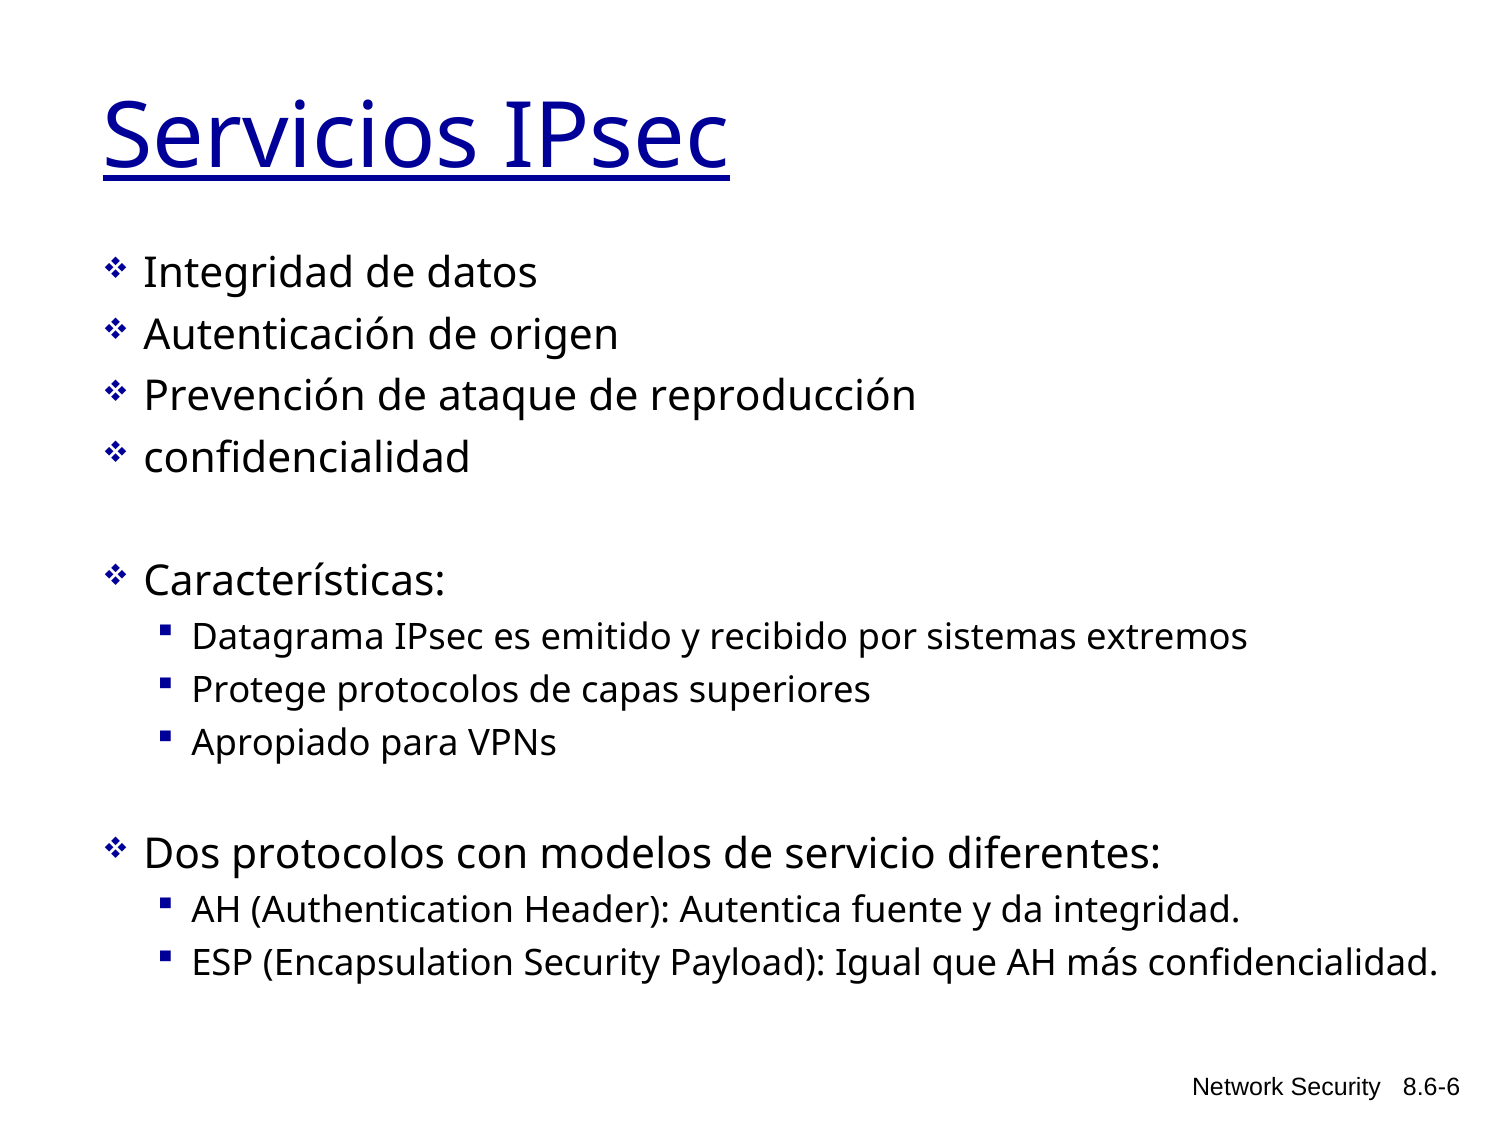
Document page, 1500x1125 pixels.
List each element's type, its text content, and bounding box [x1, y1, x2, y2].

text_box Network Security [762, 1062, 1397, 1114]
title Servicios IPsec [87, 37, 1363, 225]
list Integridad de datos Autenticación de origen Prevención de ataque de reproducción confidencialidad Características: Datagrama IPsec es emitido y recibido por sistemas extremos Protege protocolos de capas superiores Apropiado para VPNs Dos protocolos con modelos de servicio diferentes: AH (Authentication Header): Autentica fuente y da integridad. ESP (Encapsulation Security Payload): Igual que AH más confidencialidad. [87, 237, 1490, 1001]
